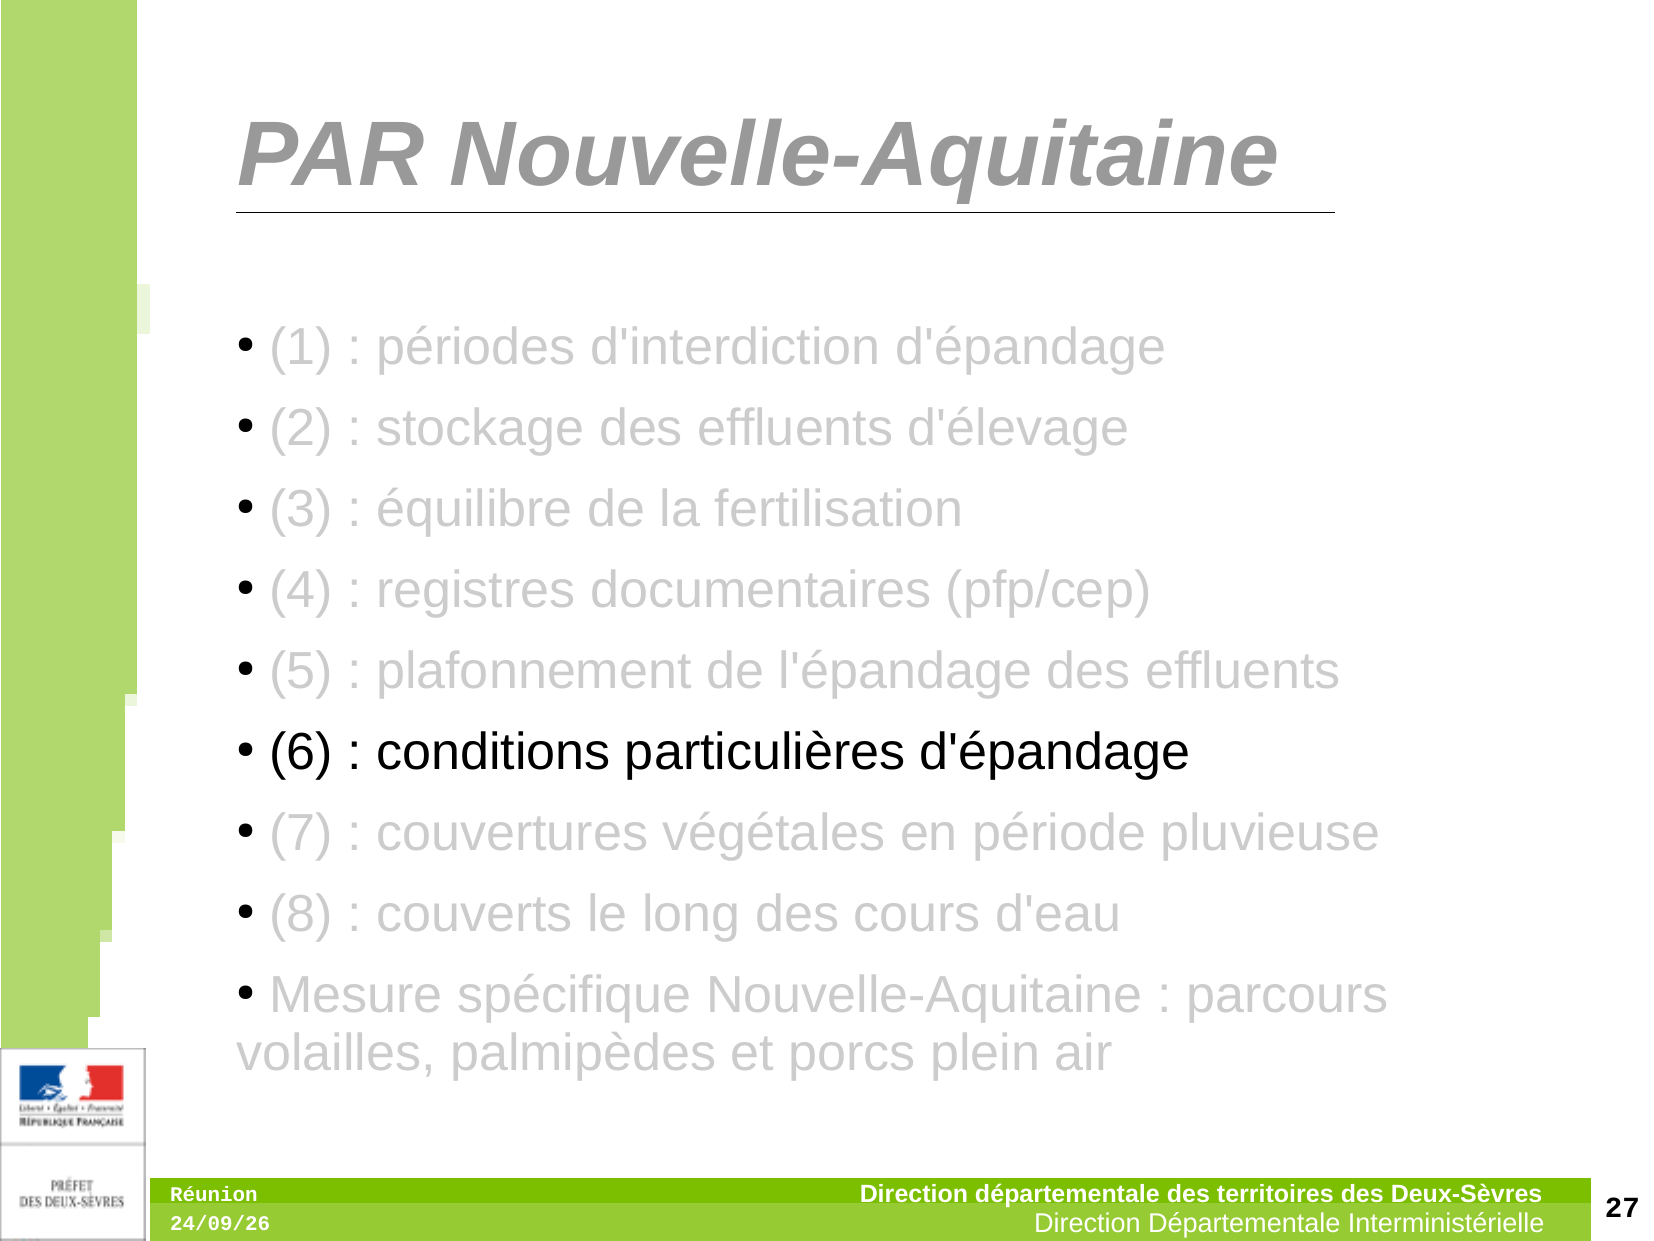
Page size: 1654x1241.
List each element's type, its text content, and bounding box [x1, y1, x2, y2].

text_box PAR Nouvelle-Aquitaine [237, 102, 1311, 205]
picture [0, 0, 1654, 1241]
list (1) : périodes d'interdiction d'épandage (2) : stockage des effluents d'élevage (3) : équilibre de la fertilisation (4) : registres documentaires (pfp/cep) (5) : plafonnement de l'épandage des effluents (6) : conditions particulières d'épandage (7) : couvertures végétales en période pluvieuse (8) : couverts le long des cours d'eau Mesure spécifique Nouvelle-Aquitaine : parcours volailles, palmipèdes et porcs plein air [236, 236, 1509, 1124]
